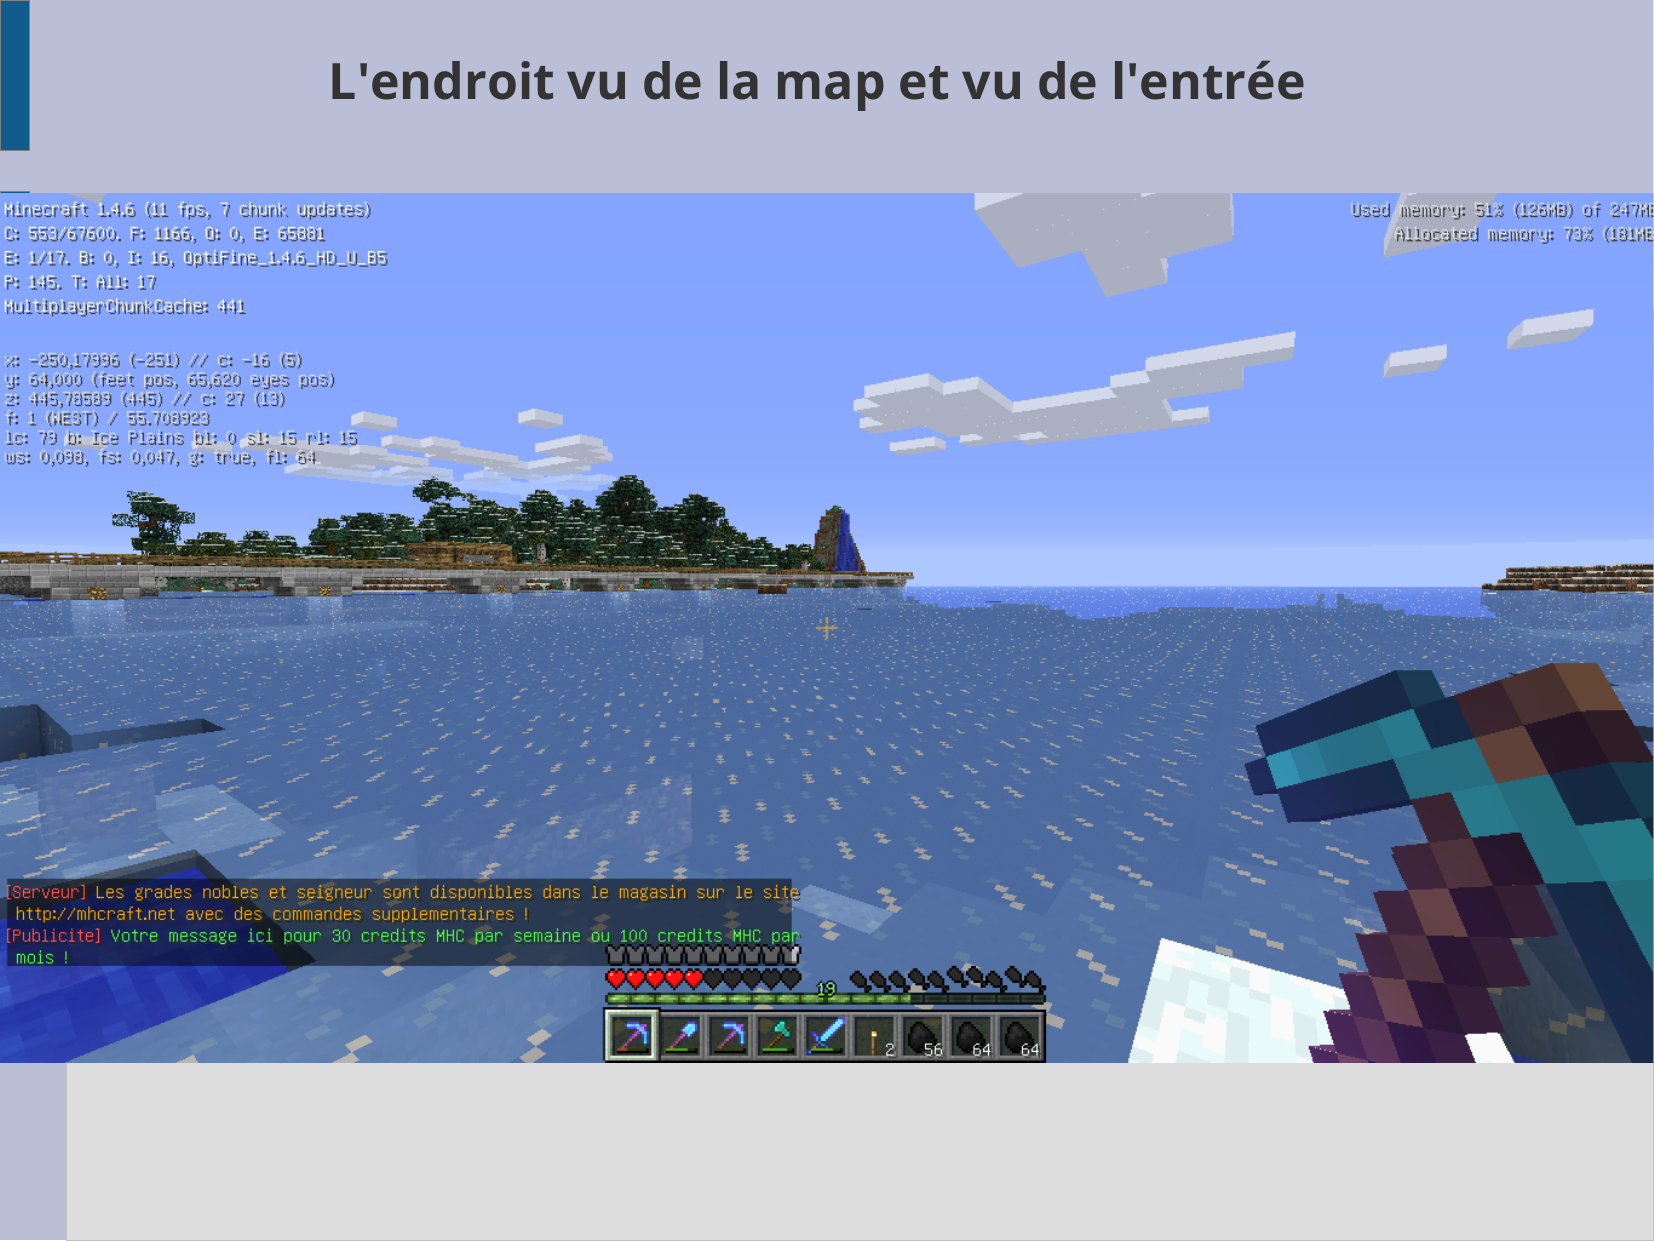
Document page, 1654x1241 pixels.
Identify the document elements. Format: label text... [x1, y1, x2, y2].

picture [0, 193, 1654, 1063]
title L'endroit vu de la map et vu de l'entrée [111, 0, 1524, 184]
